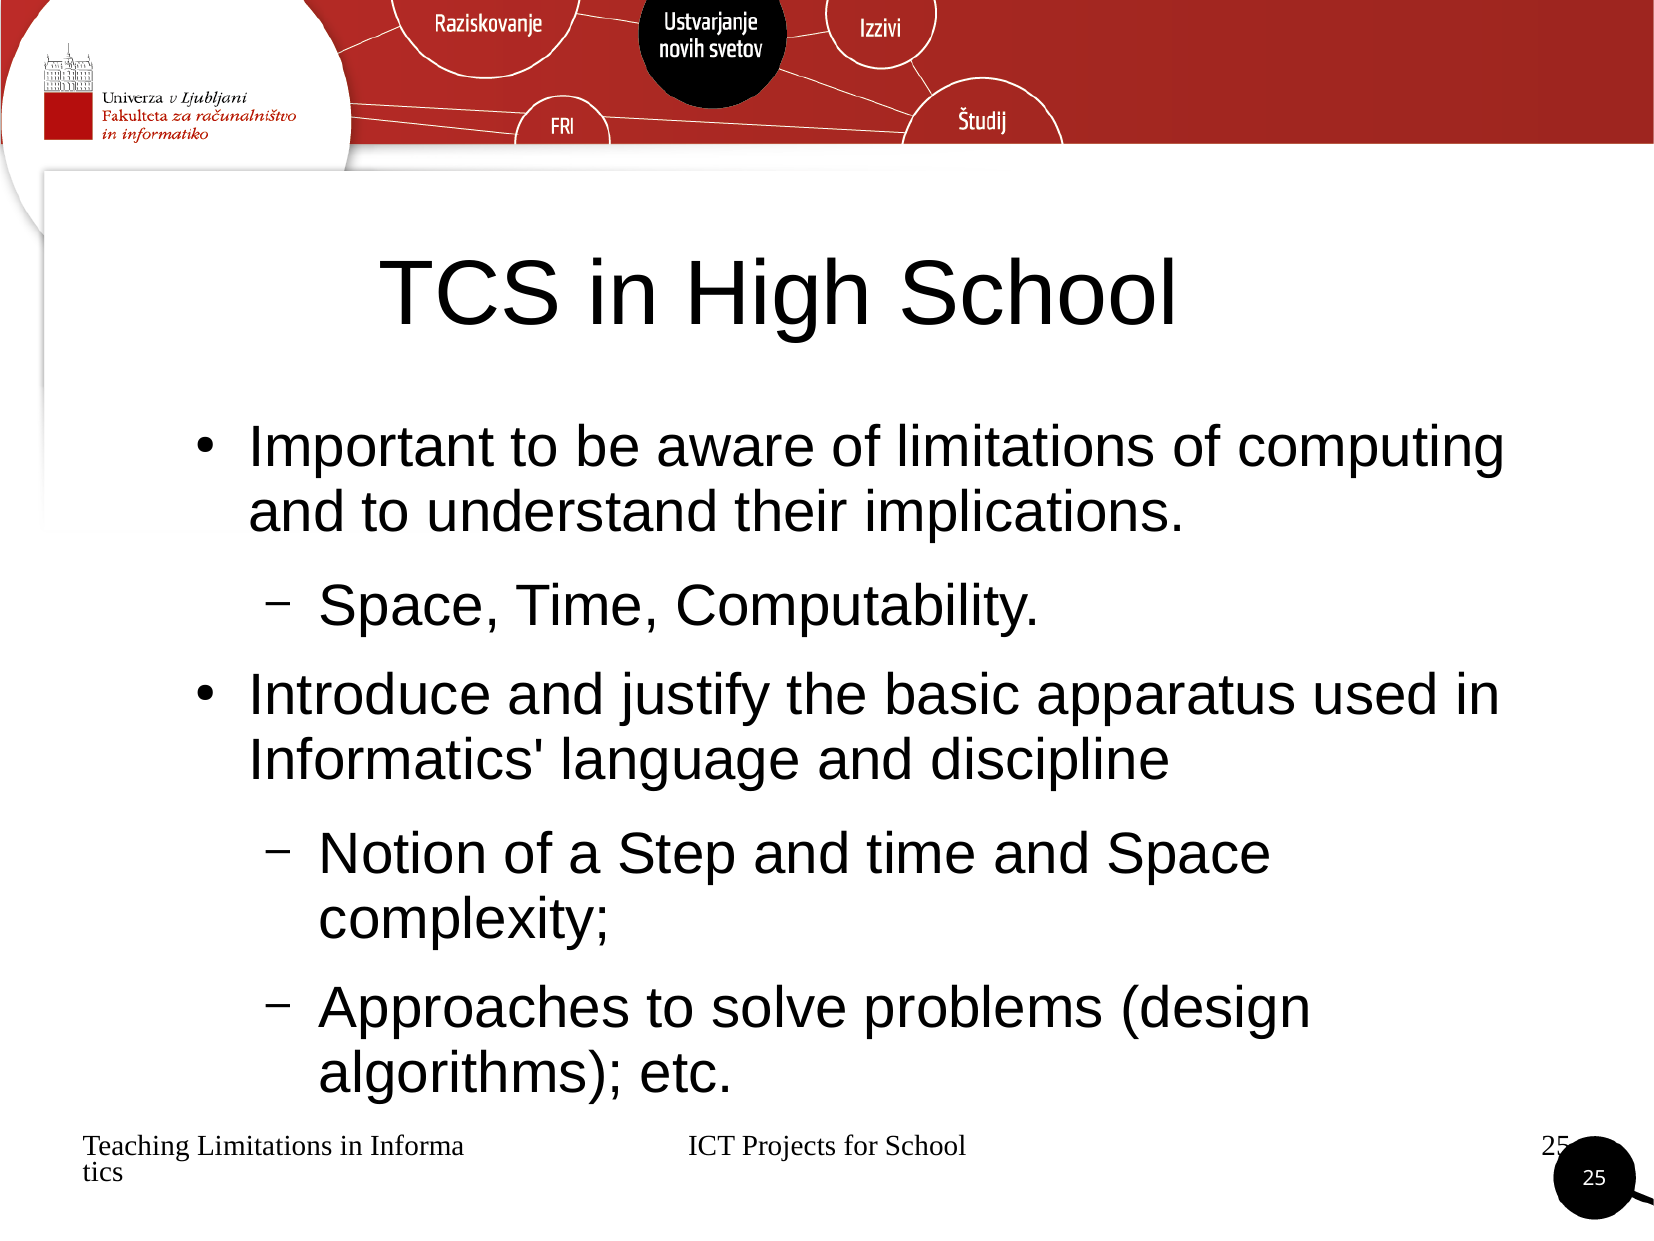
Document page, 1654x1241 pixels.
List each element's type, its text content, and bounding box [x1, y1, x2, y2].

picture [0, 0, 1654, 1241]
text_box <številka> [1553, 1145, 1636, 1212]
title TCS in High School [35, 188, 1524, 397]
list Important to be aware of limitations of computing and to understand their implications. Space, Time, Computability. Introduce and justify the basic apparatus used in Informatics' language and discipline Notion of a Step and time and Space complexity; Approaches to solve problems (design algorithms); etc. [177, 413, 1548, 1052]
